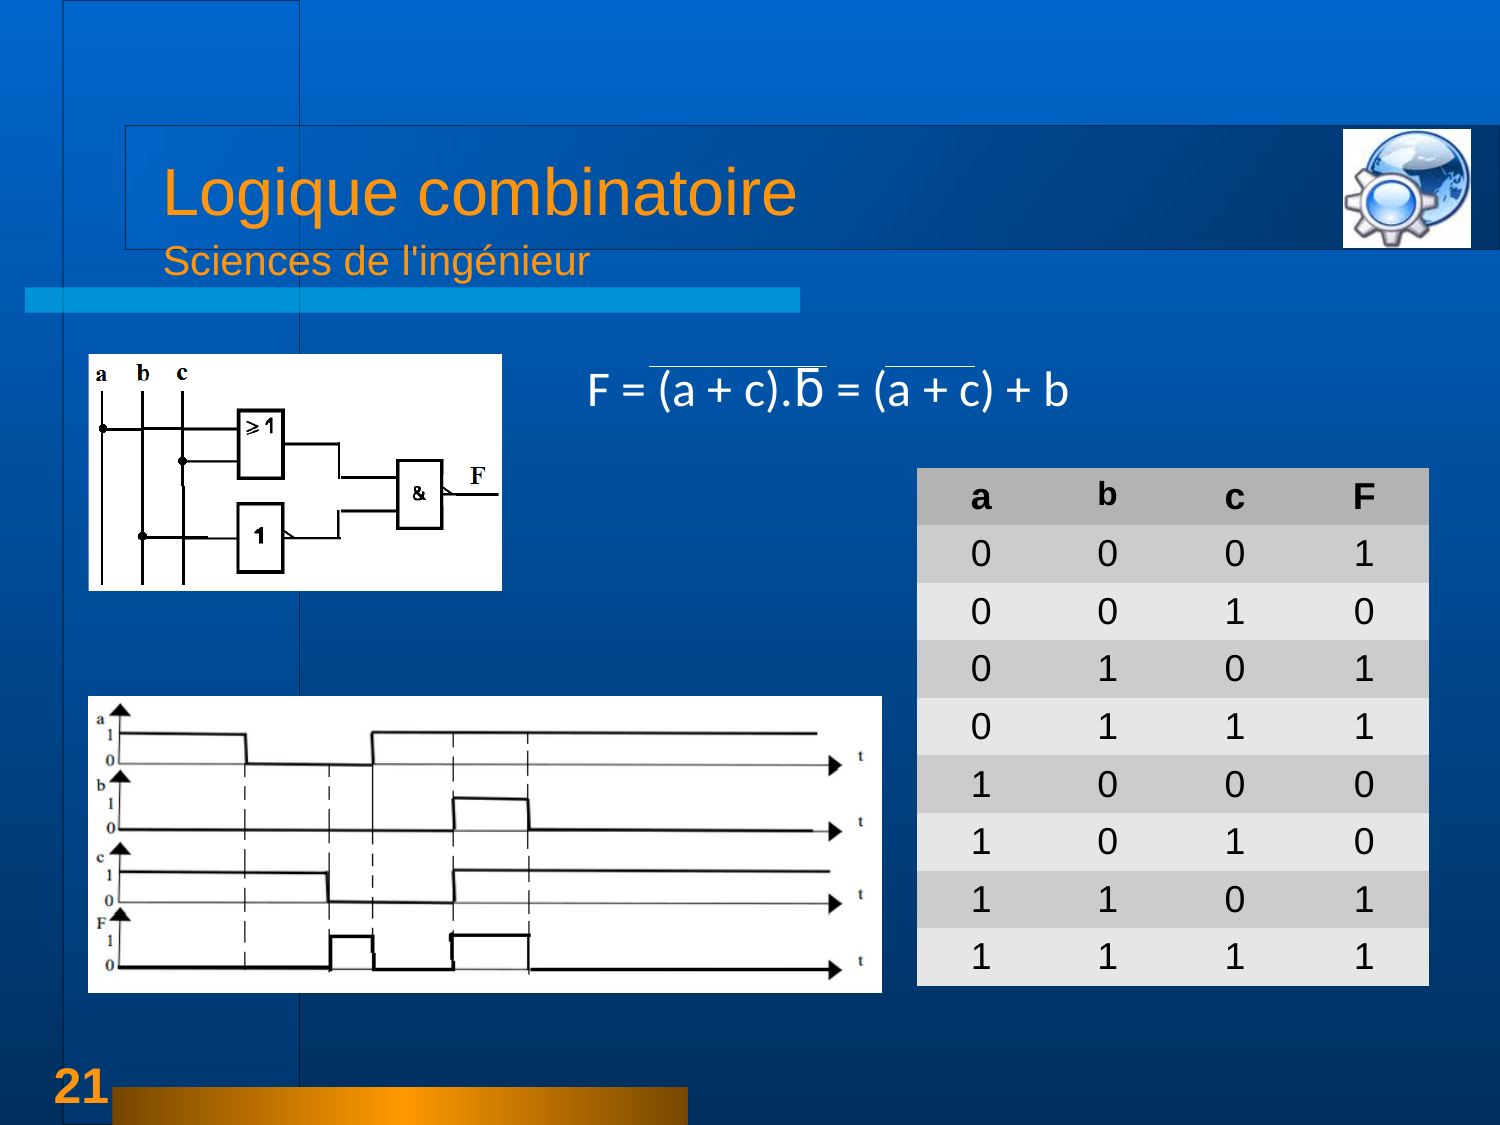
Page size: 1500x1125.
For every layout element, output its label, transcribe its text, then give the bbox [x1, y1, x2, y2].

table_cell 1 [917, 928, 1045, 986]
table_cell 1 [1170, 583, 1300, 640]
picture [88, 696, 882, 993]
table_cell 1 [1170, 698, 1300, 755]
picture [88, 354, 502, 591]
table_cell 1 [917, 871, 1045, 928]
table_cell 0 [1045, 755, 1170, 813]
table_cell 0 [1170, 640, 1300, 698]
table_cell 1 [1300, 928, 1429, 986]
table_cell 1 [1170, 813, 1300, 871]
table_header c [1170, 468, 1300, 525]
table_cell 1 [1045, 698, 1170, 755]
table_header b [1045, 468, 1170, 525]
table_header F [1300, 468, 1429, 525]
table_cell 0 [1045, 525, 1170, 583]
table_cell 0 [1170, 525, 1300, 583]
table_cell 0 [917, 583, 1045, 640]
table_cell 0 [1300, 813, 1429, 871]
table_cell 0 [1170, 871, 1300, 928]
table_header a [917, 468, 1045, 525]
picture [1343, 129, 1471, 248]
table_cell 0 [1170, 755, 1300, 813]
table_cell 1 [1045, 928, 1170, 986]
table_cell 0 [1300, 583, 1429, 640]
table_cell 0 [1300, 755, 1429, 813]
table_cell 1 [917, 813, 1045, 871]
table_cell 0 [917, 525, 1045, 583]
table_cell 1 [1045, 640, 1170, 698]
table_cell 1 [917, 755, 1045, 813]
table_cell 1 [1170, 928, 1300, 986]
table_cell 1 [1300, 640, 1429, 698]
table_cell 1 [1300, 525, 1429, 583]
table_cell 0 [1045, 813, 1170, 871]
table_cell 0 [1045, 583, 1170, 640]
text_box F = (a + c).ƃ = (a + c) + b [561, 361, 1388, 440]
table_cell 1 [1045, 871, 1170, 928]
table_cell 0 [917, 640, 1045, 698]
table_cell 0 [917, 698, 1045, 755]
table_cell 1 [1300, 871, 1429, 928]
table_cell 1 [1300, 698, 1429, 755]
